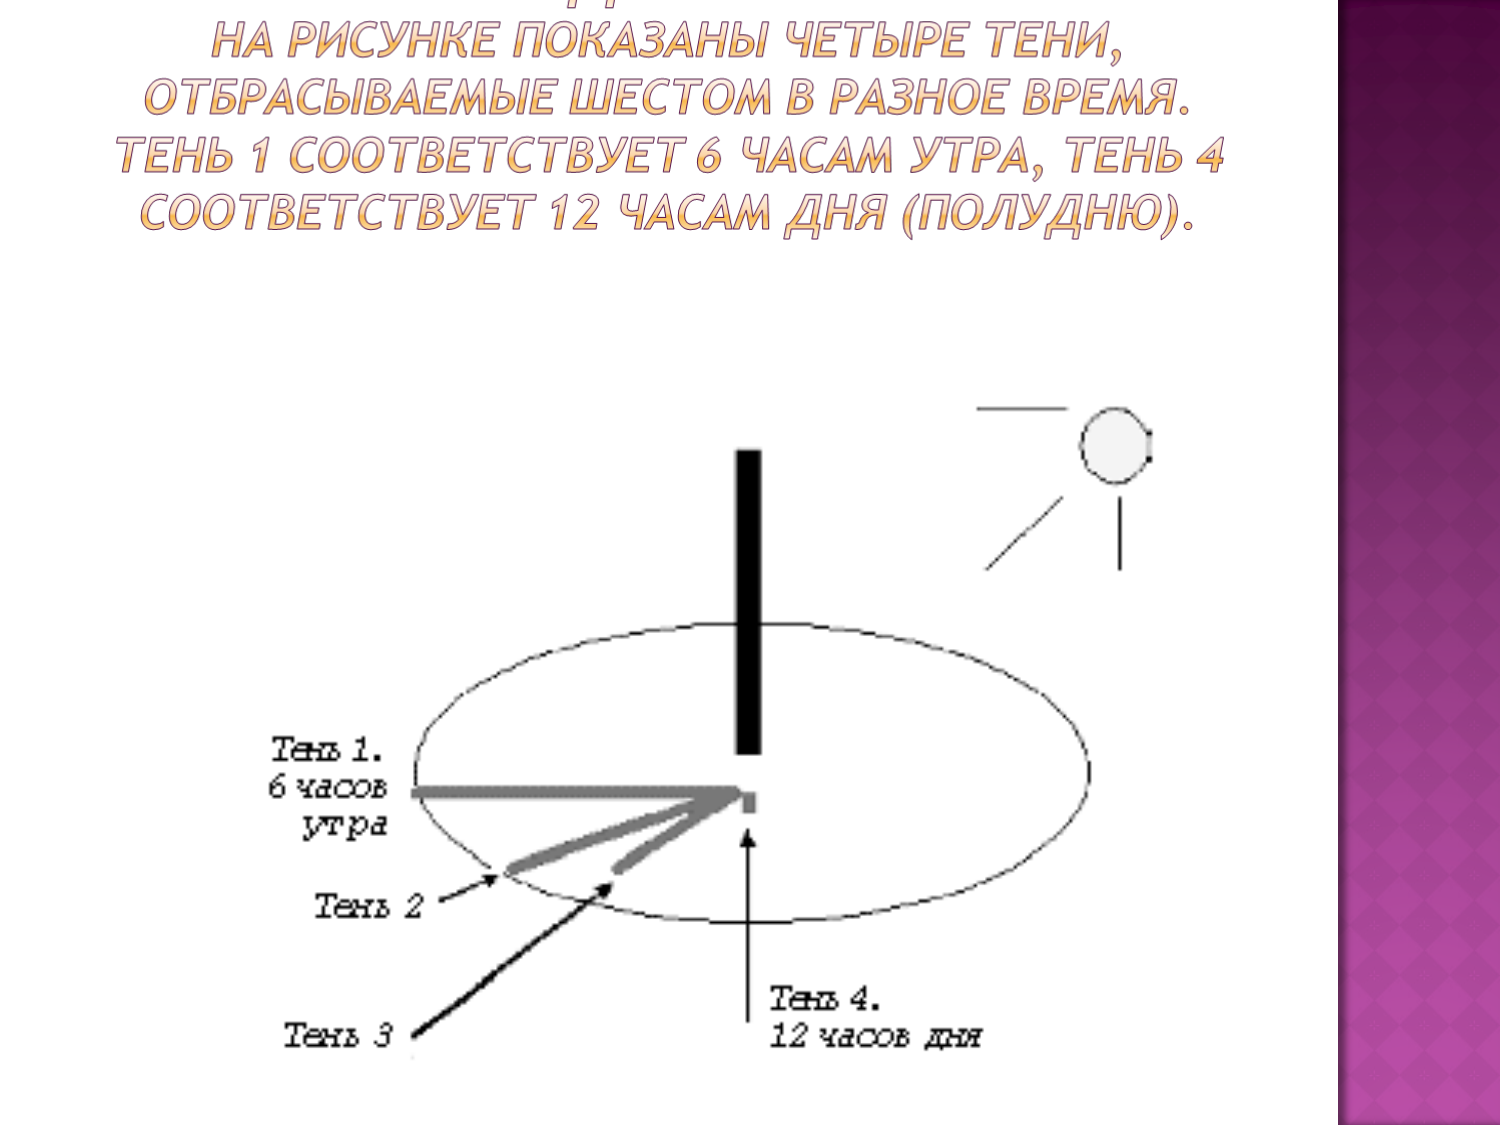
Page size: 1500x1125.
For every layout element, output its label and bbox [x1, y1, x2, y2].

picture [73, 0, 1270, 241]
picture [1337, 0, 1500, 1125]
picture [206, 353, 1187, 1125]
